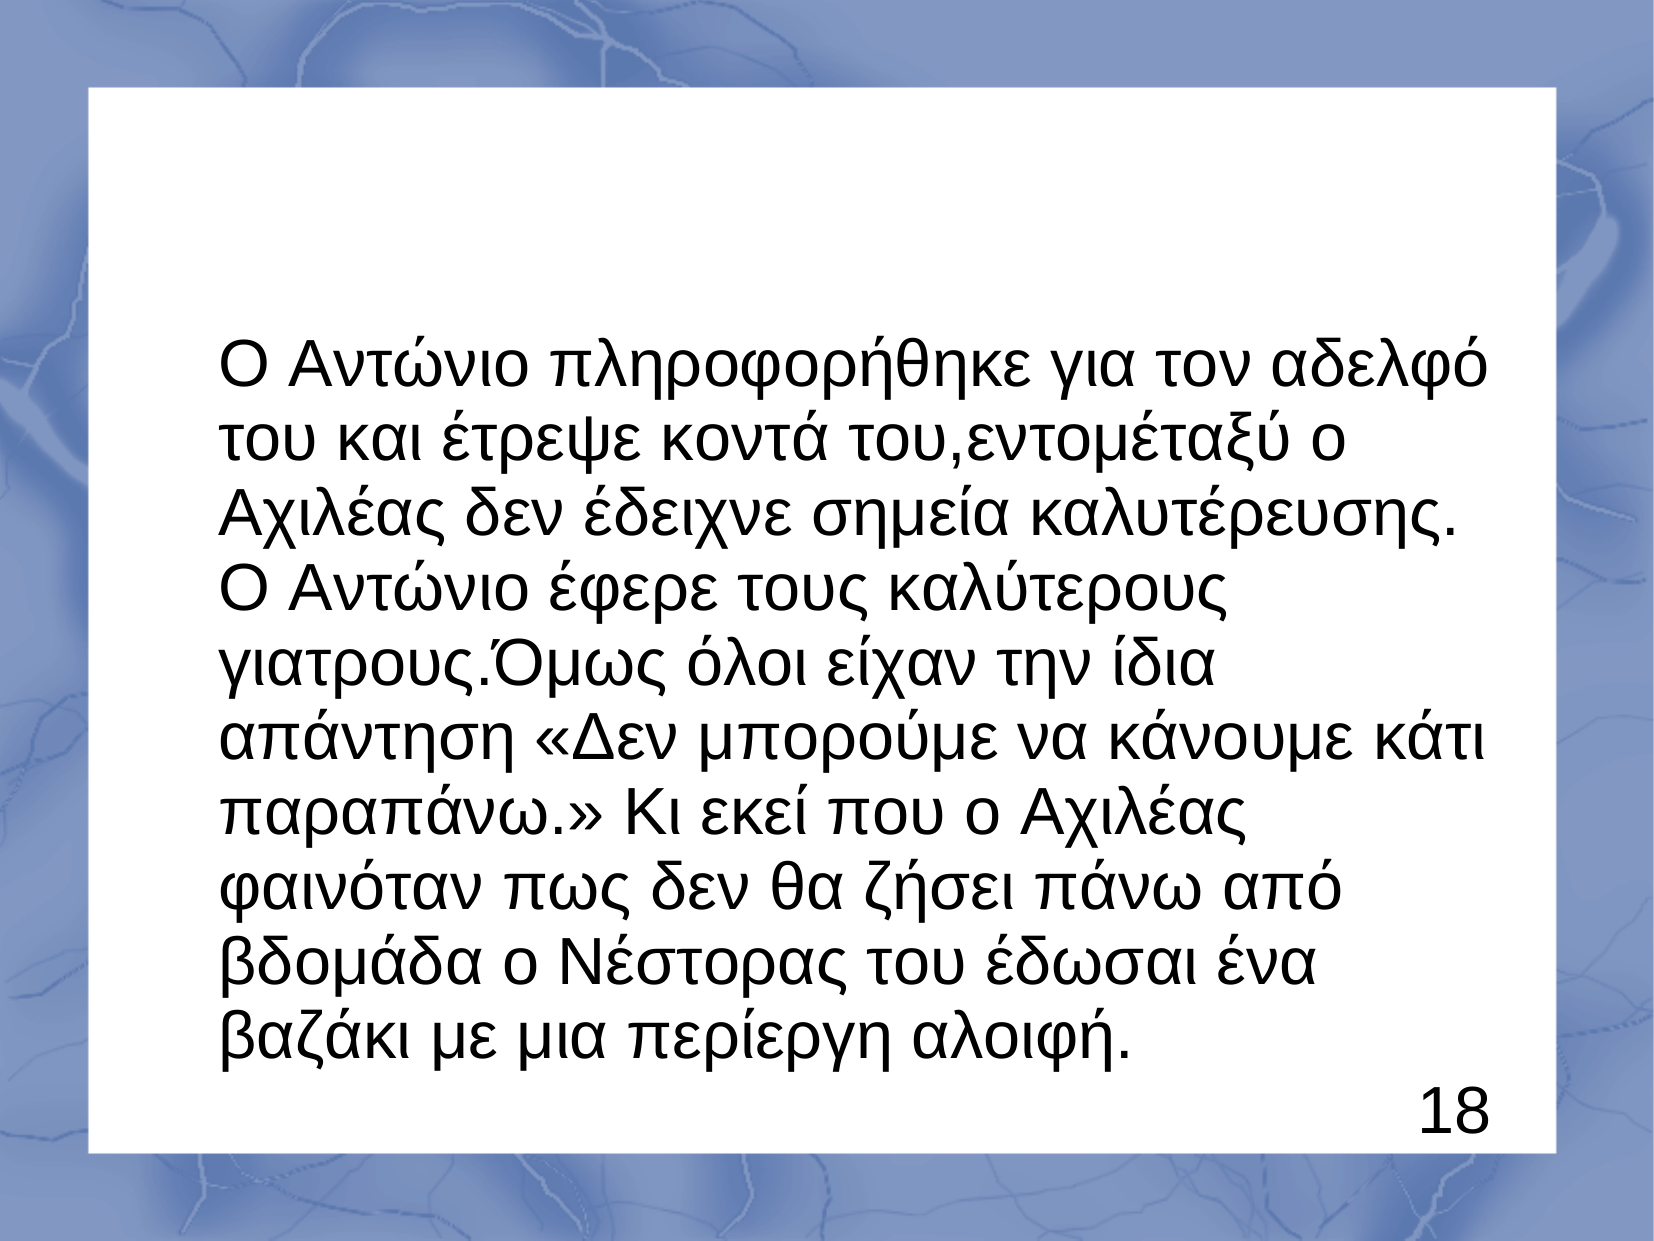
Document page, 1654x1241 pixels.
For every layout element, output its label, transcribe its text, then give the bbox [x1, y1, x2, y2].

list Ο Αντώνιο πληροφορήθηκε για τον αδελφό του και έτρεψε κοντά του,εντομέταξύ ο Αχιλέας δεν έδειχνε σημεία καλυτέρευσης. Ο Αντώνιο έφερε τους καλύτερους γιατρους.Όμως όλοι είχαν την ίδια απάντηση «Δεν μπορούμε να κάνουμε κάτι παραπάνω.» Κι εκεί που ο Αχιλέας φαινόταν πως δεν θα ζήσει πάνω από βδομάδα ο Νέστορας του έδωσαι ένα βαζάκι με μια περίεργη αλοιφή. 18 [147, 325, 1506, 1149]
picture [0, 0, 1654, 1241]
